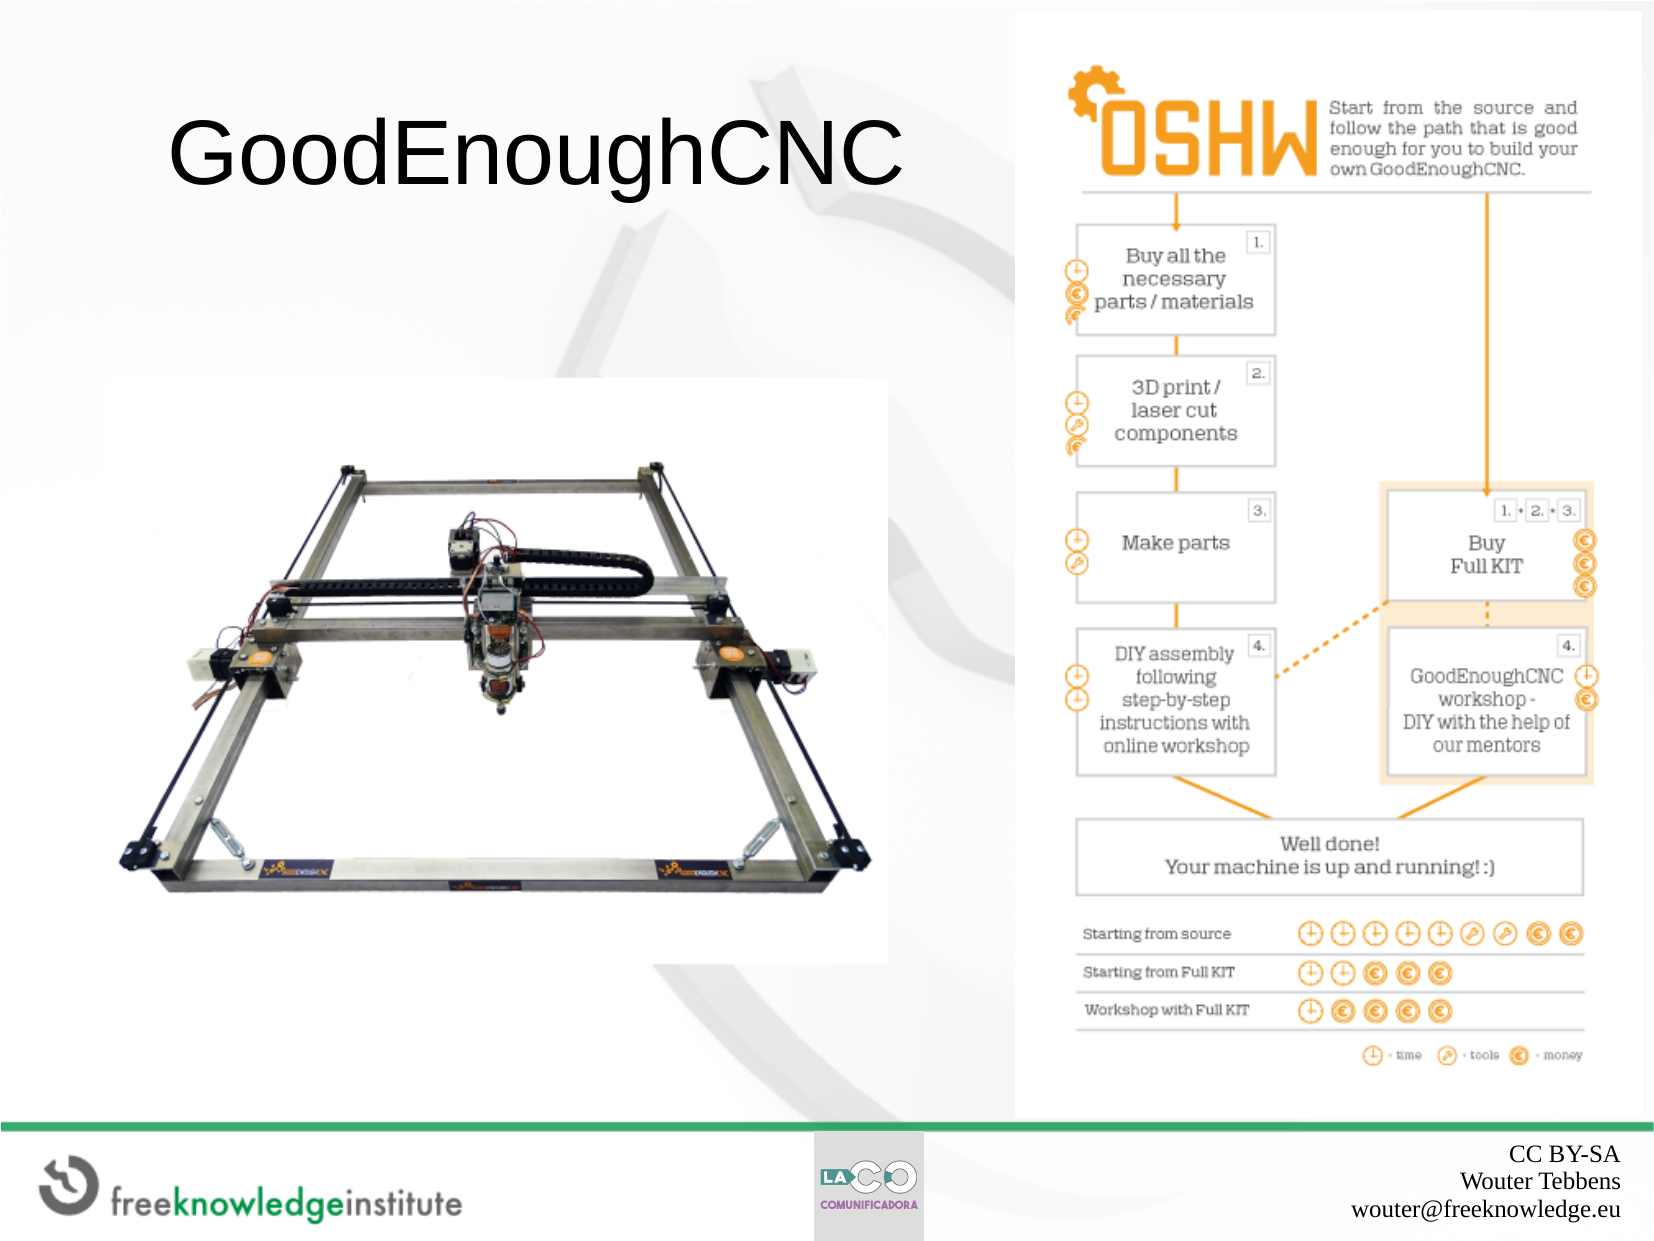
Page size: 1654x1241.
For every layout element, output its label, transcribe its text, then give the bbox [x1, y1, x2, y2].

title GoodEnoughCNC [59, 49, 1016, 257]
picture [1, 1, 1654, 1241]
